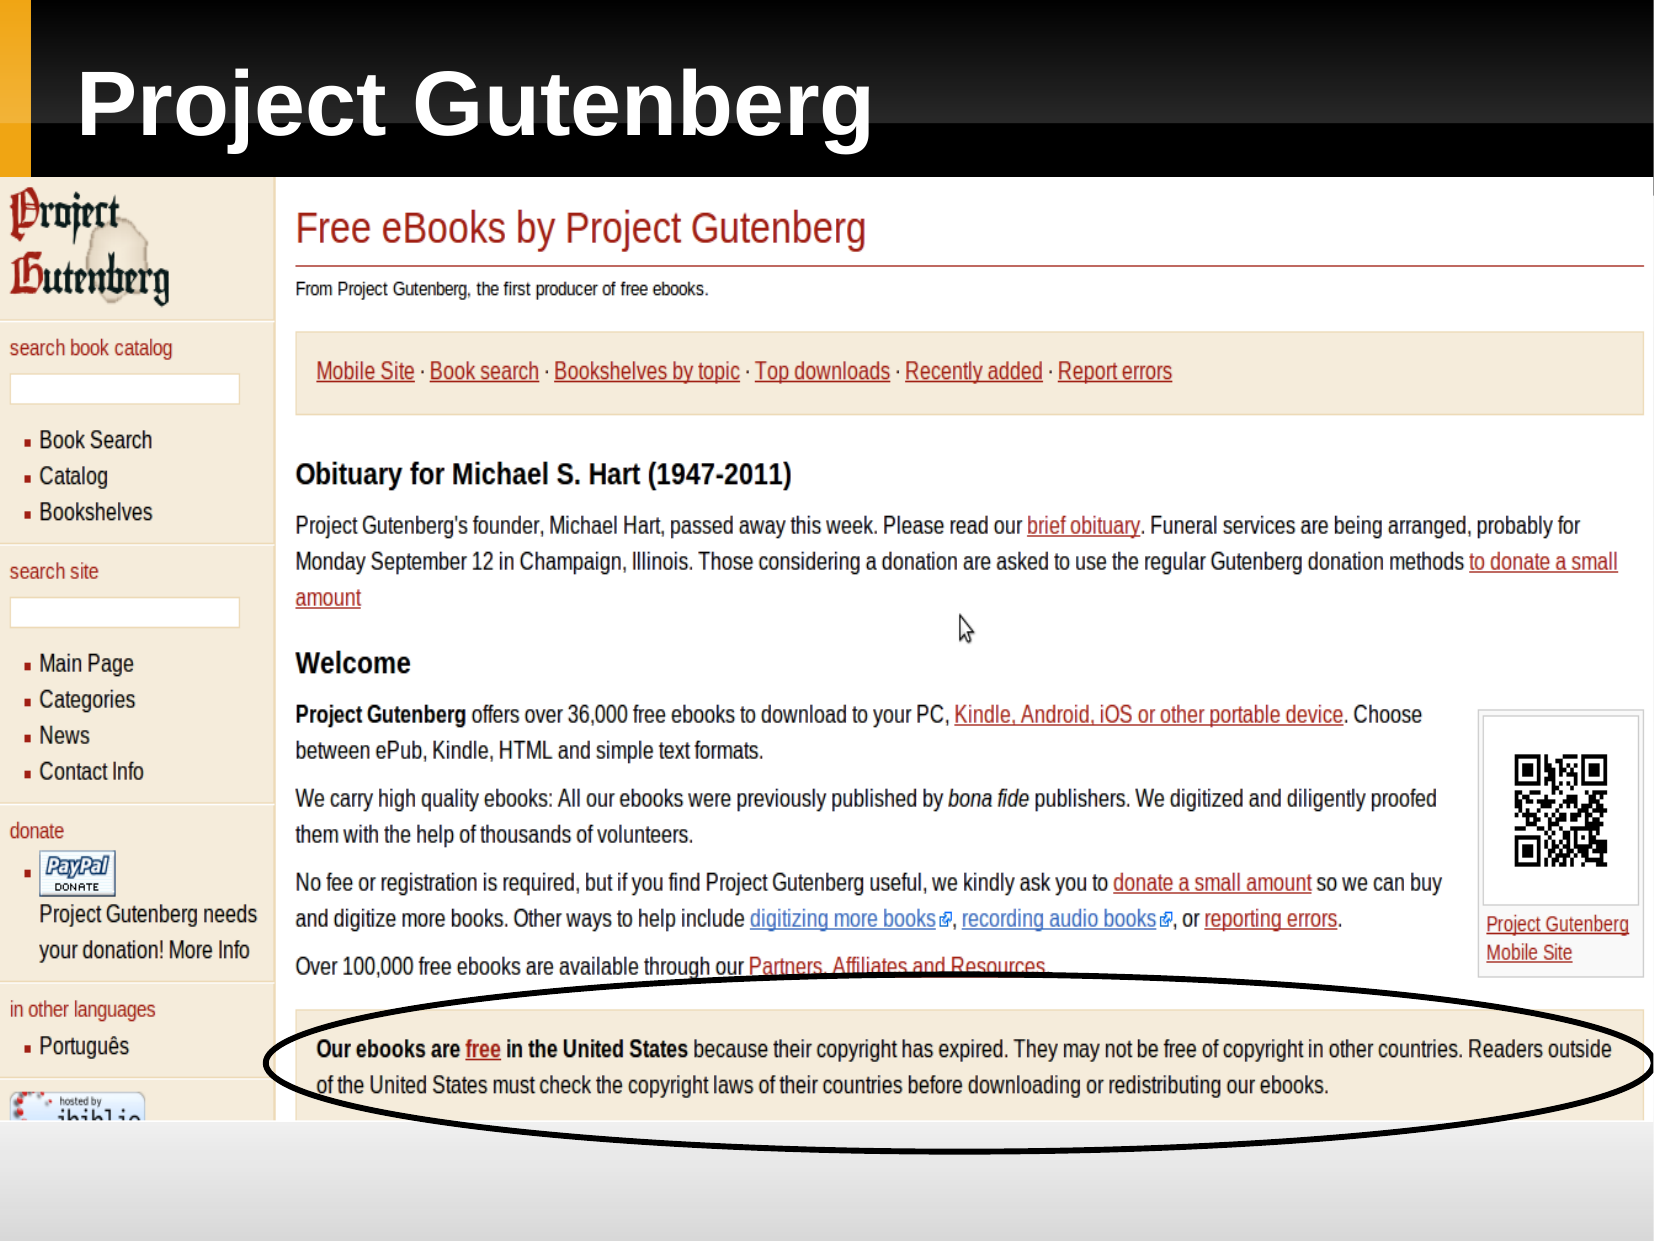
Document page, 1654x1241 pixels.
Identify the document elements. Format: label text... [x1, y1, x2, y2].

title Project Gutenberg [76, 7, 1565, 200]
text_box [265, 974, 1654, 1152]
picture [0, 0, 1654, 1241]
